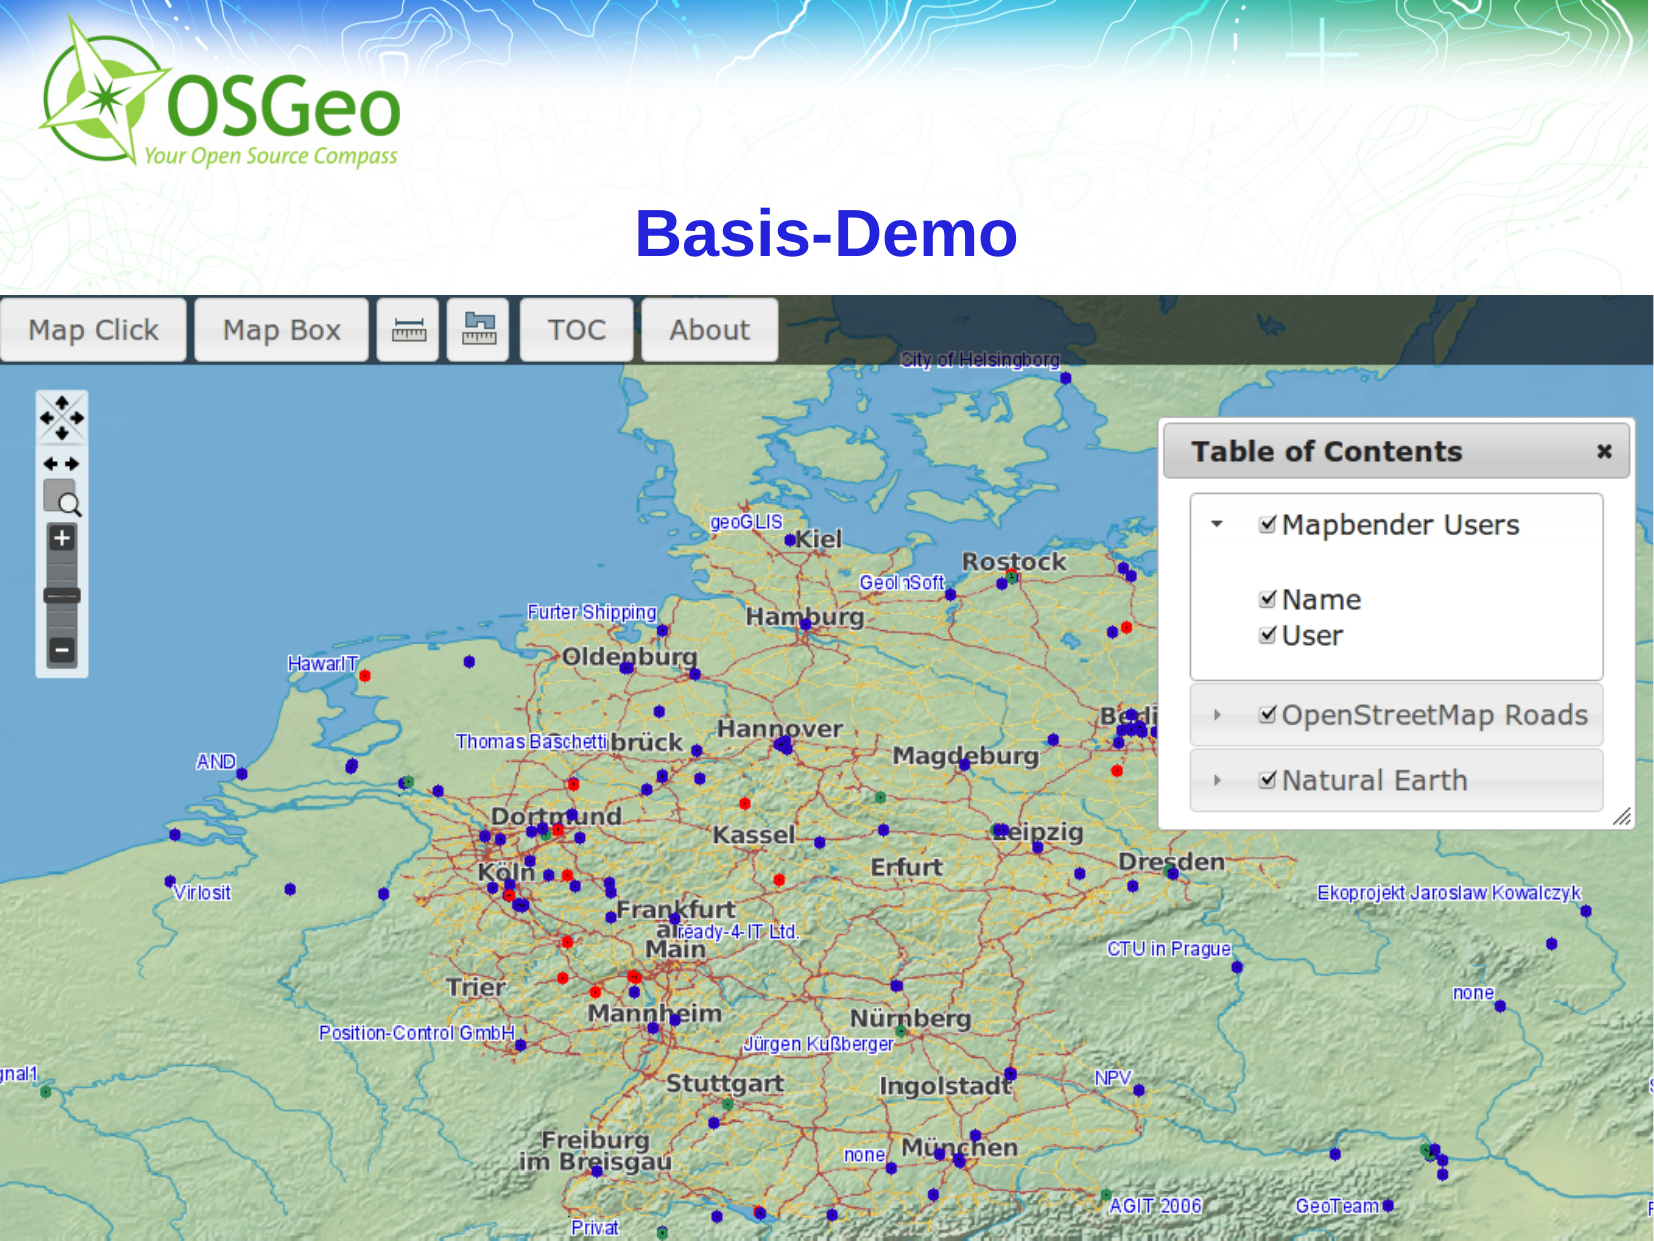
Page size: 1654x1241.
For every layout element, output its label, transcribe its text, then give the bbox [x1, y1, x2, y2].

picture [0, 0, 1654, 1241]
title Basis-Demo [82, 159, 1571, 295]
